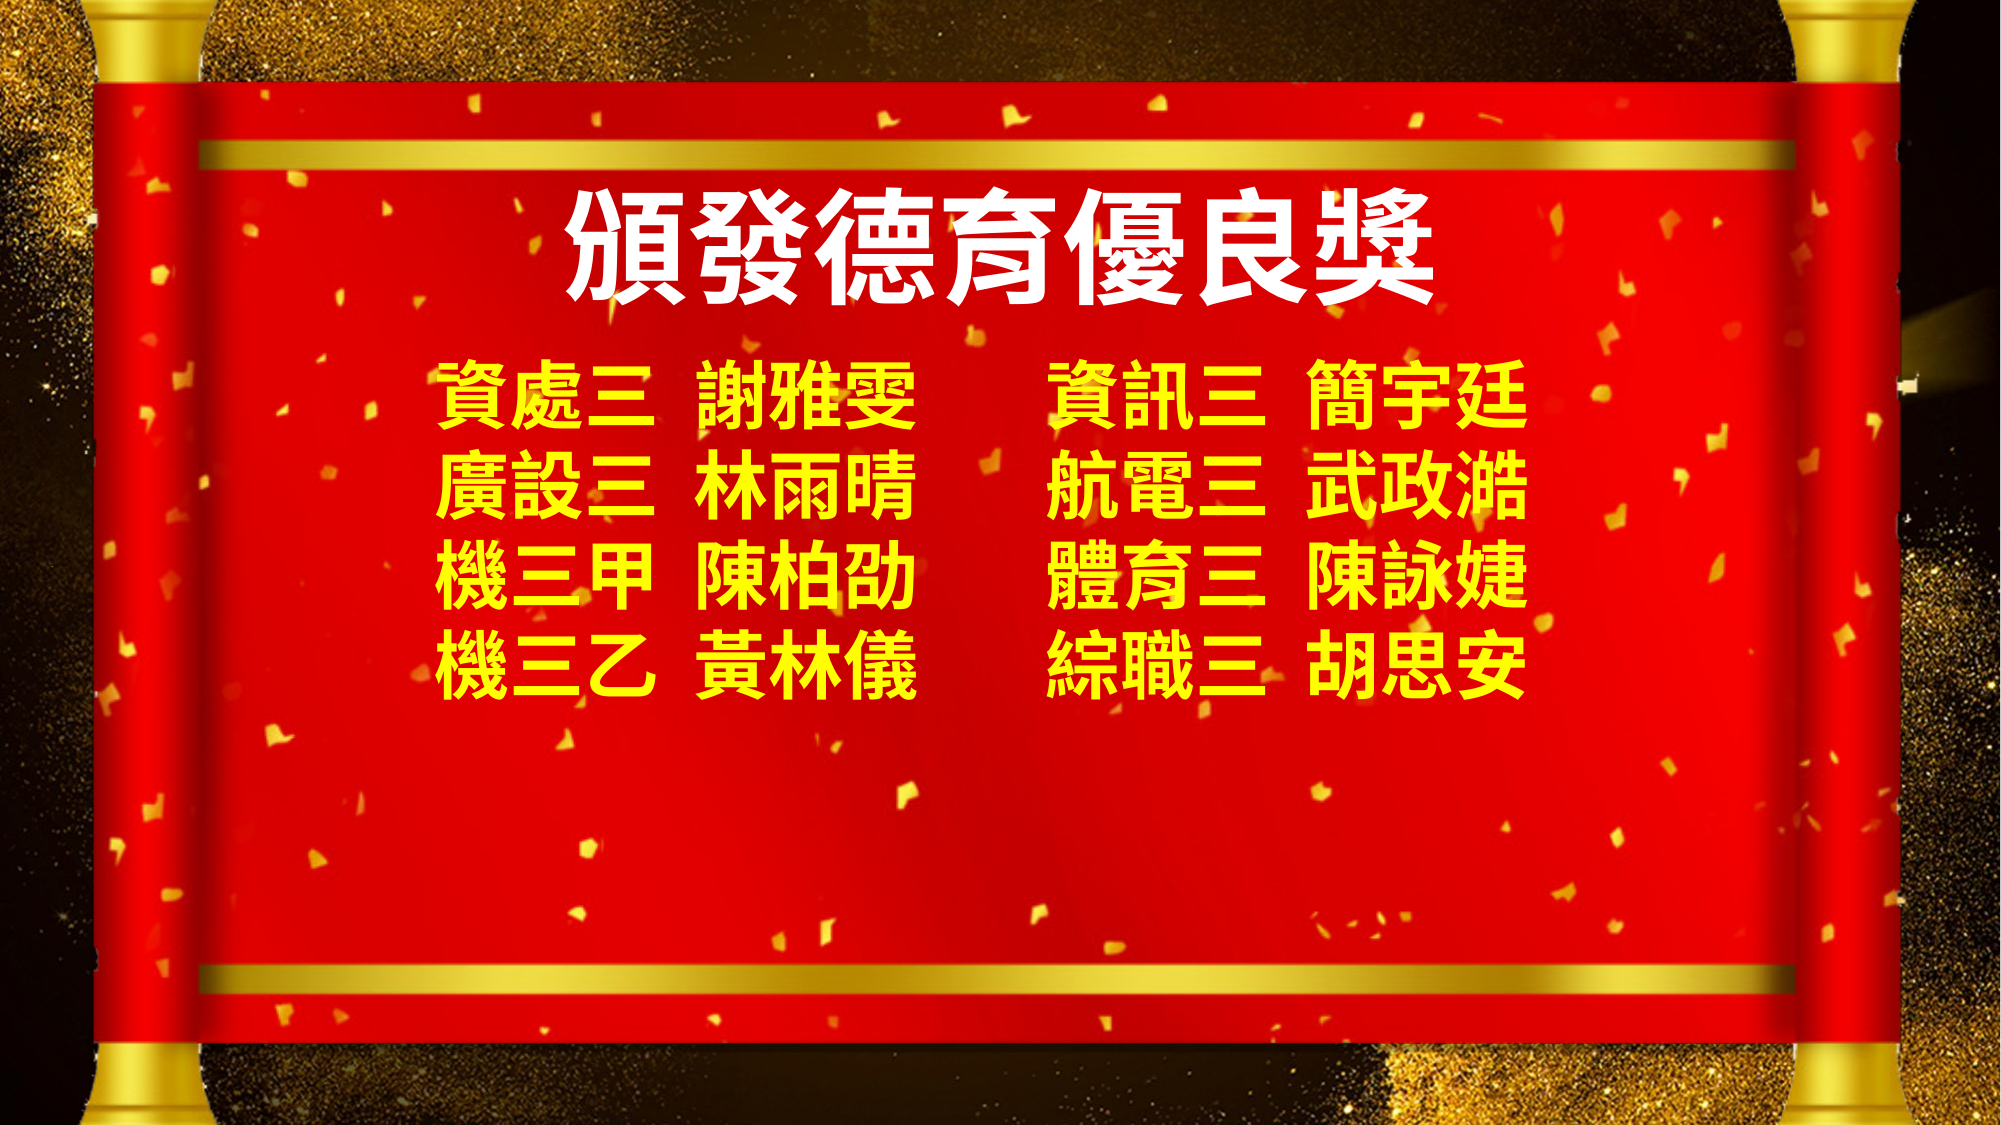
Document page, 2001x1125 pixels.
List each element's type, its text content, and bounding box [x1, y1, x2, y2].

text_box 資處三 謝雅雯 廣設三 林雨晴 機三甲 陳柏劭 機三乙 黃林儀 [354, 340, 983, 720]
text_box 頒發德育優良獎 [451, 162, 1549, 330]
text_box 資訊三 簡宇廷 航電三 武政澔 體育三 陳詠婕 綜職三 胡思安 [983, 340, 1592, 720]
